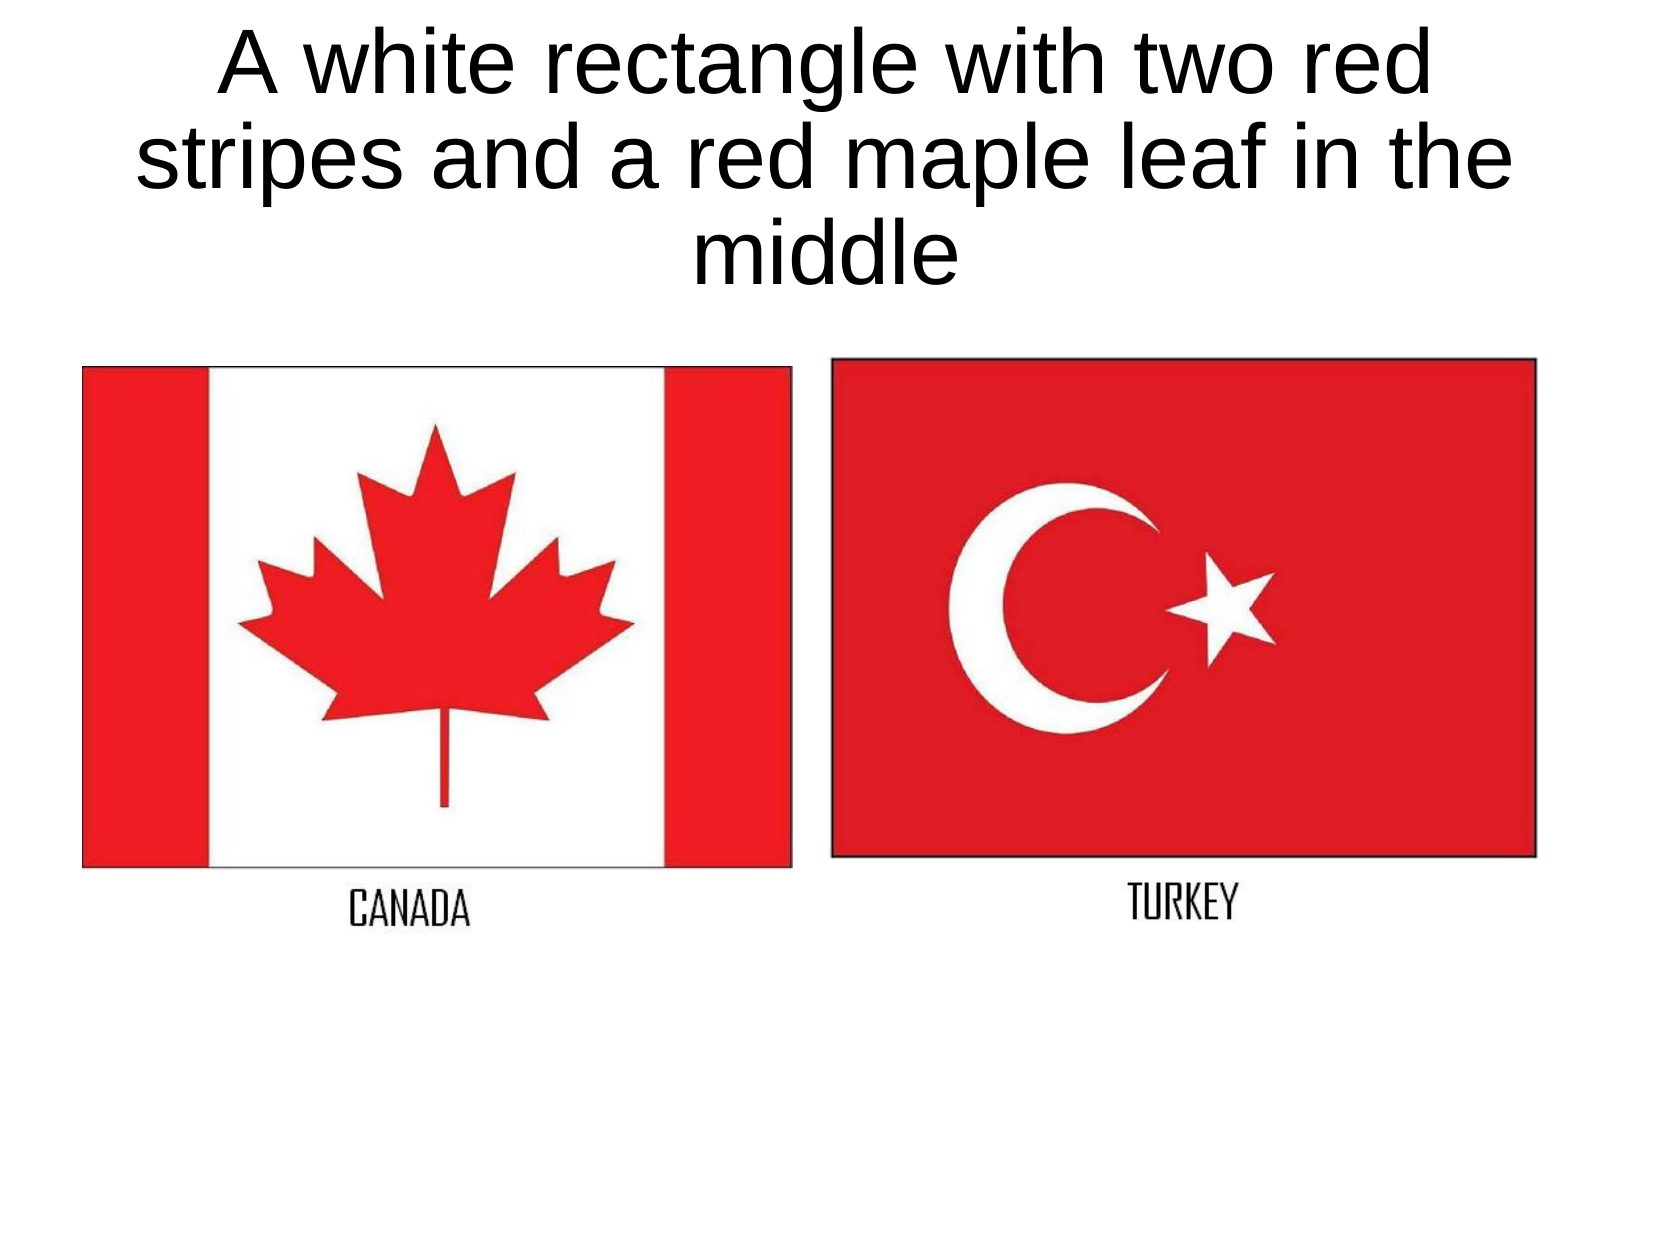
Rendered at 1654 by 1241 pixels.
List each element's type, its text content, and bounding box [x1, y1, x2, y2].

picture [82, 366, 793, 934]
title A white rectangle with two red stripes and a red maple leaf in the middle [82, 6, 1571, 314]
picture [828, 356, 1539, 943]
